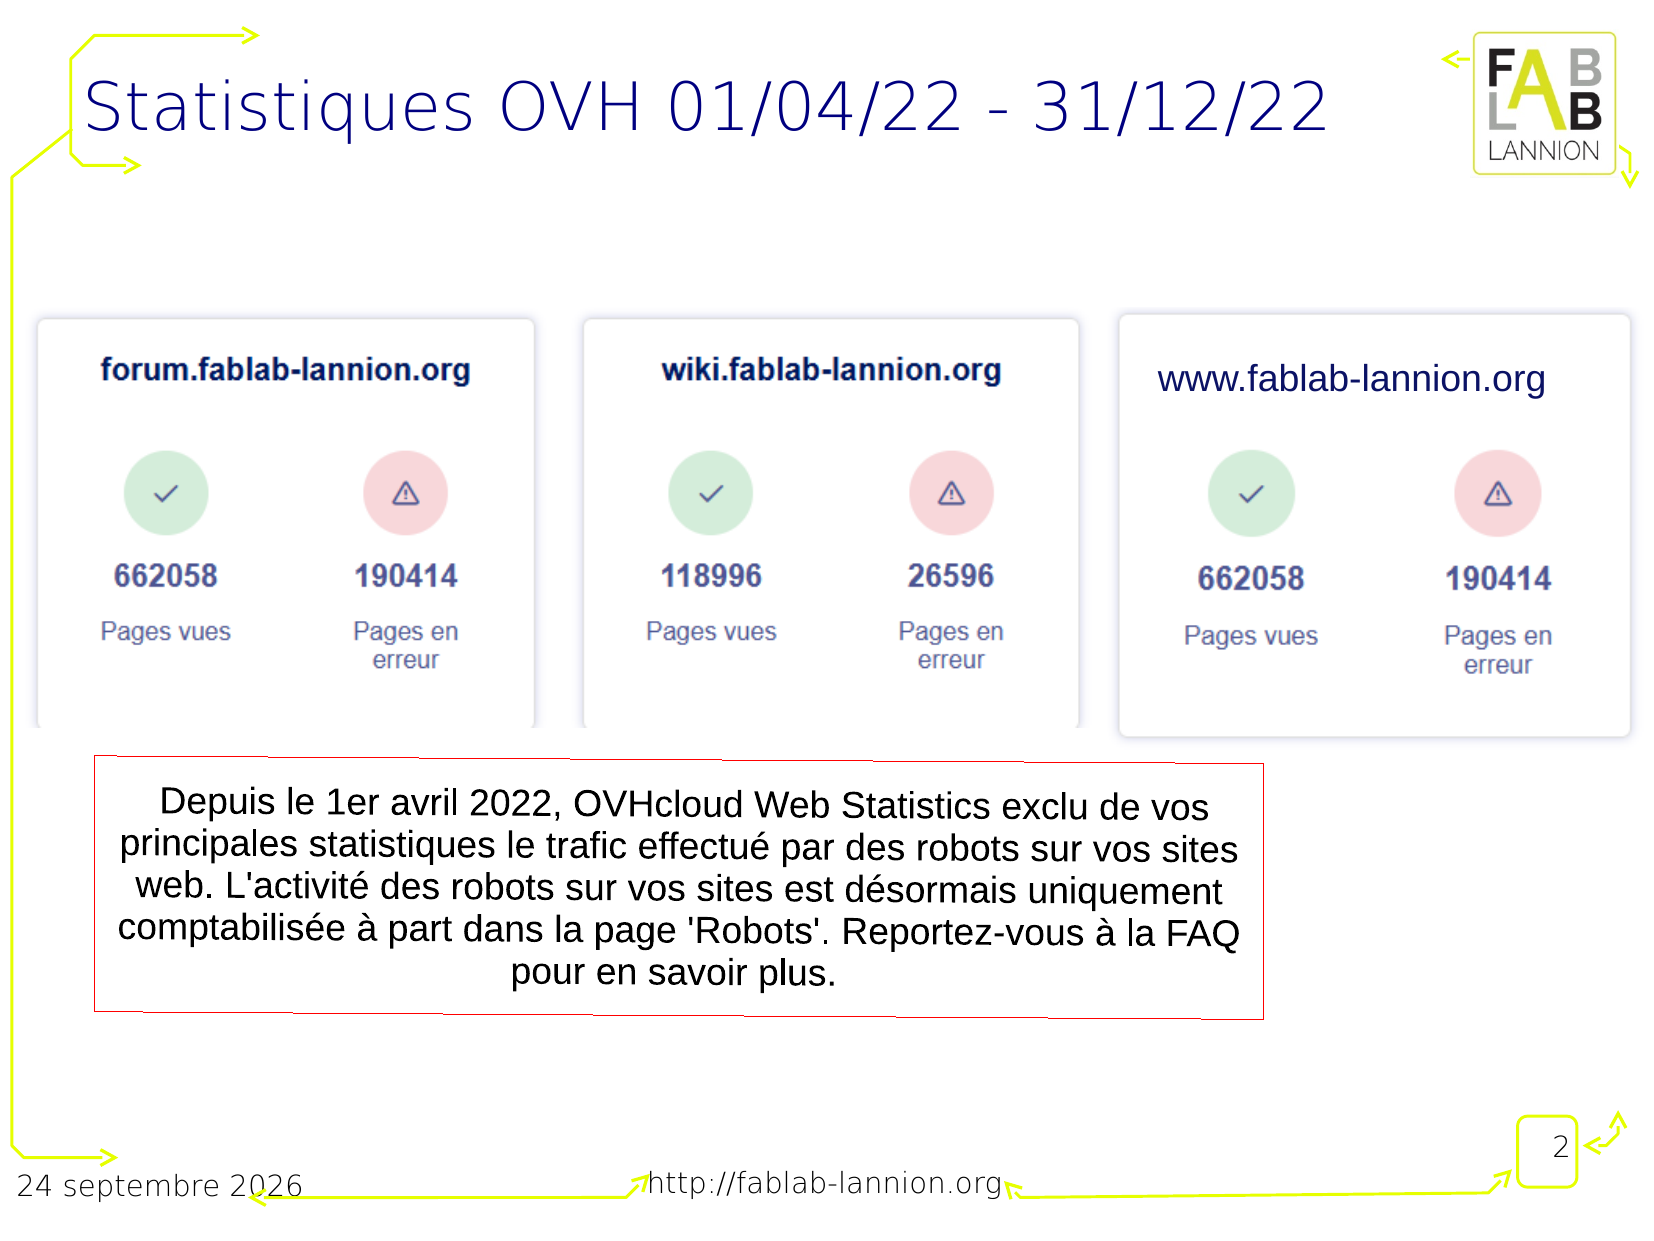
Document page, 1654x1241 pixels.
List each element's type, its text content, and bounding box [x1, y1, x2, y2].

picture [1107, 307, 1648, 756]
picture [1470, 29, 1619, 178]
title Statistiques OVH 01/04/22 - 31/12/22 [82, 49, 1441, 166]
text_box www.fablab-lannion.org [1133, 342, 1571, 415]
picture [21, 307, 1099, 728]
text_box Depuis le 1er avril 2022, OVHcloud Web Statistics exclu de vos principales statistiques le trafic effectué par des robots sur vos sites web. L'activité des robots sur vos sites est désormais uniquement comptabilisée à part dans la page 'Robots'. Reportez-vous à la FAQ pour en savoir plus. [94, 755, 1264, 1020]
